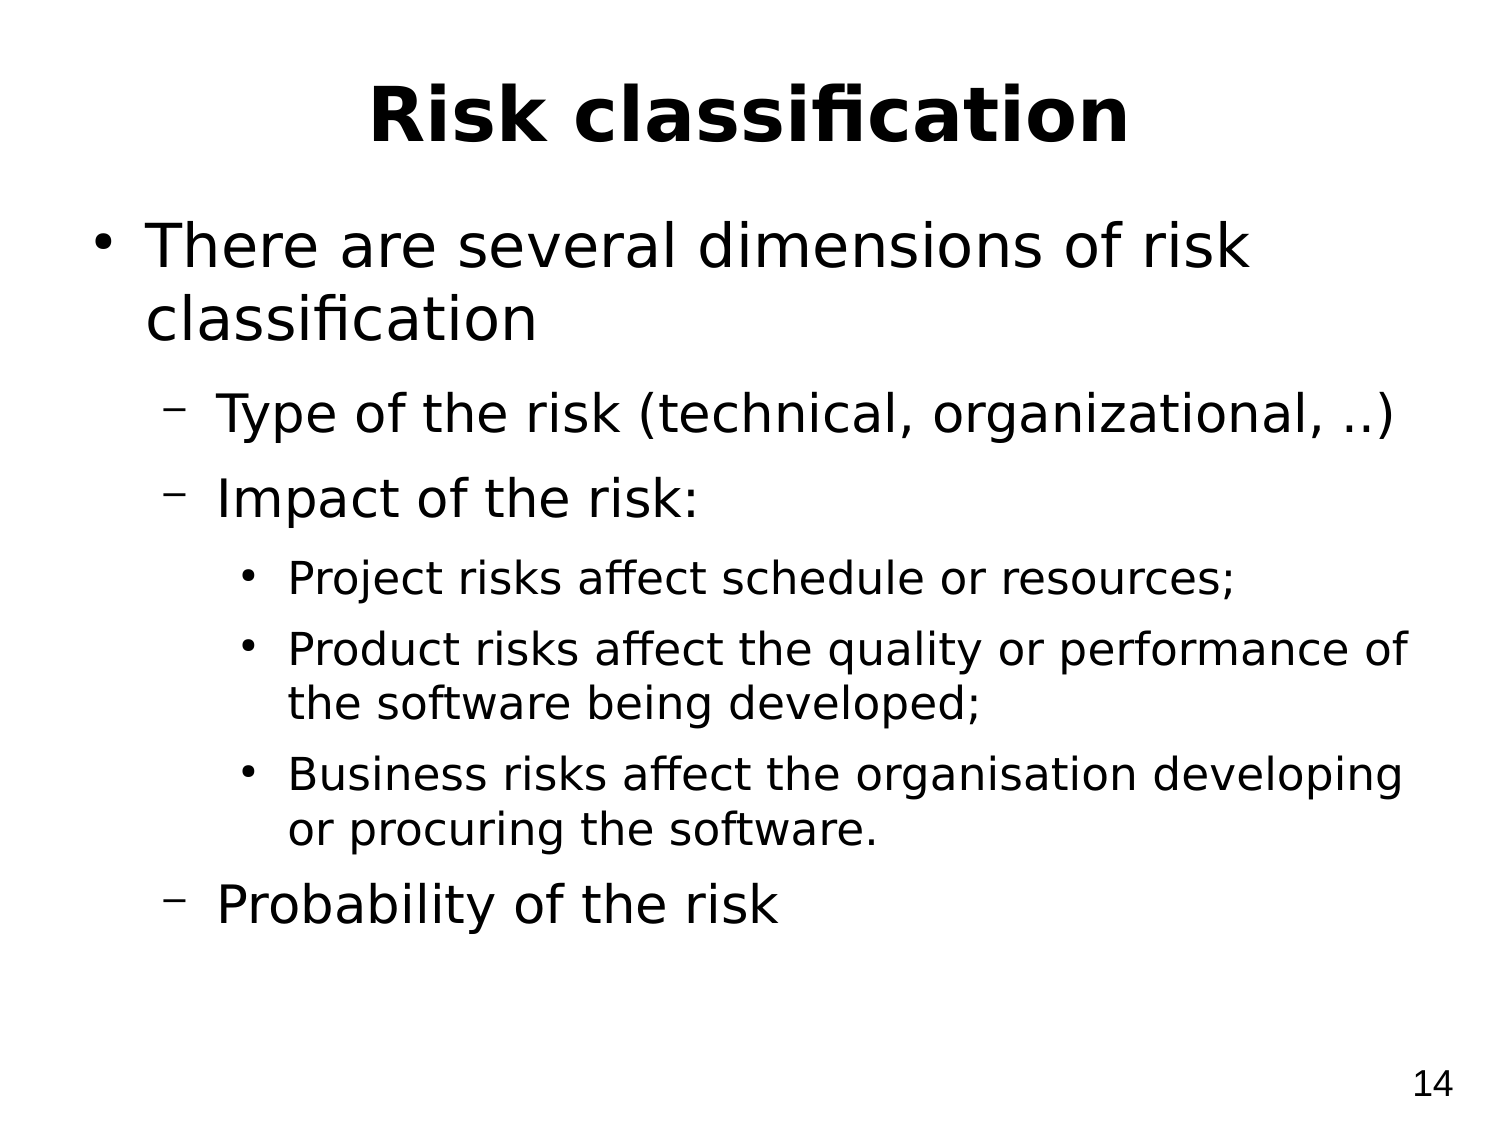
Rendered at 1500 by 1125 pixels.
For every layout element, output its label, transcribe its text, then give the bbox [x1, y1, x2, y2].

title Risk classification [75, 44, 1425, 177]
list There are several dimensions of risk classification Type of the risk (technical, organizational, ..) Impact of the risk: Project risks affect schedule or resources; Product risks affect the quality or performance of the software being developed; Business risks affect the organisation developing or procuring the software. Probability of the risk [75, 206, 1425, 1093]
